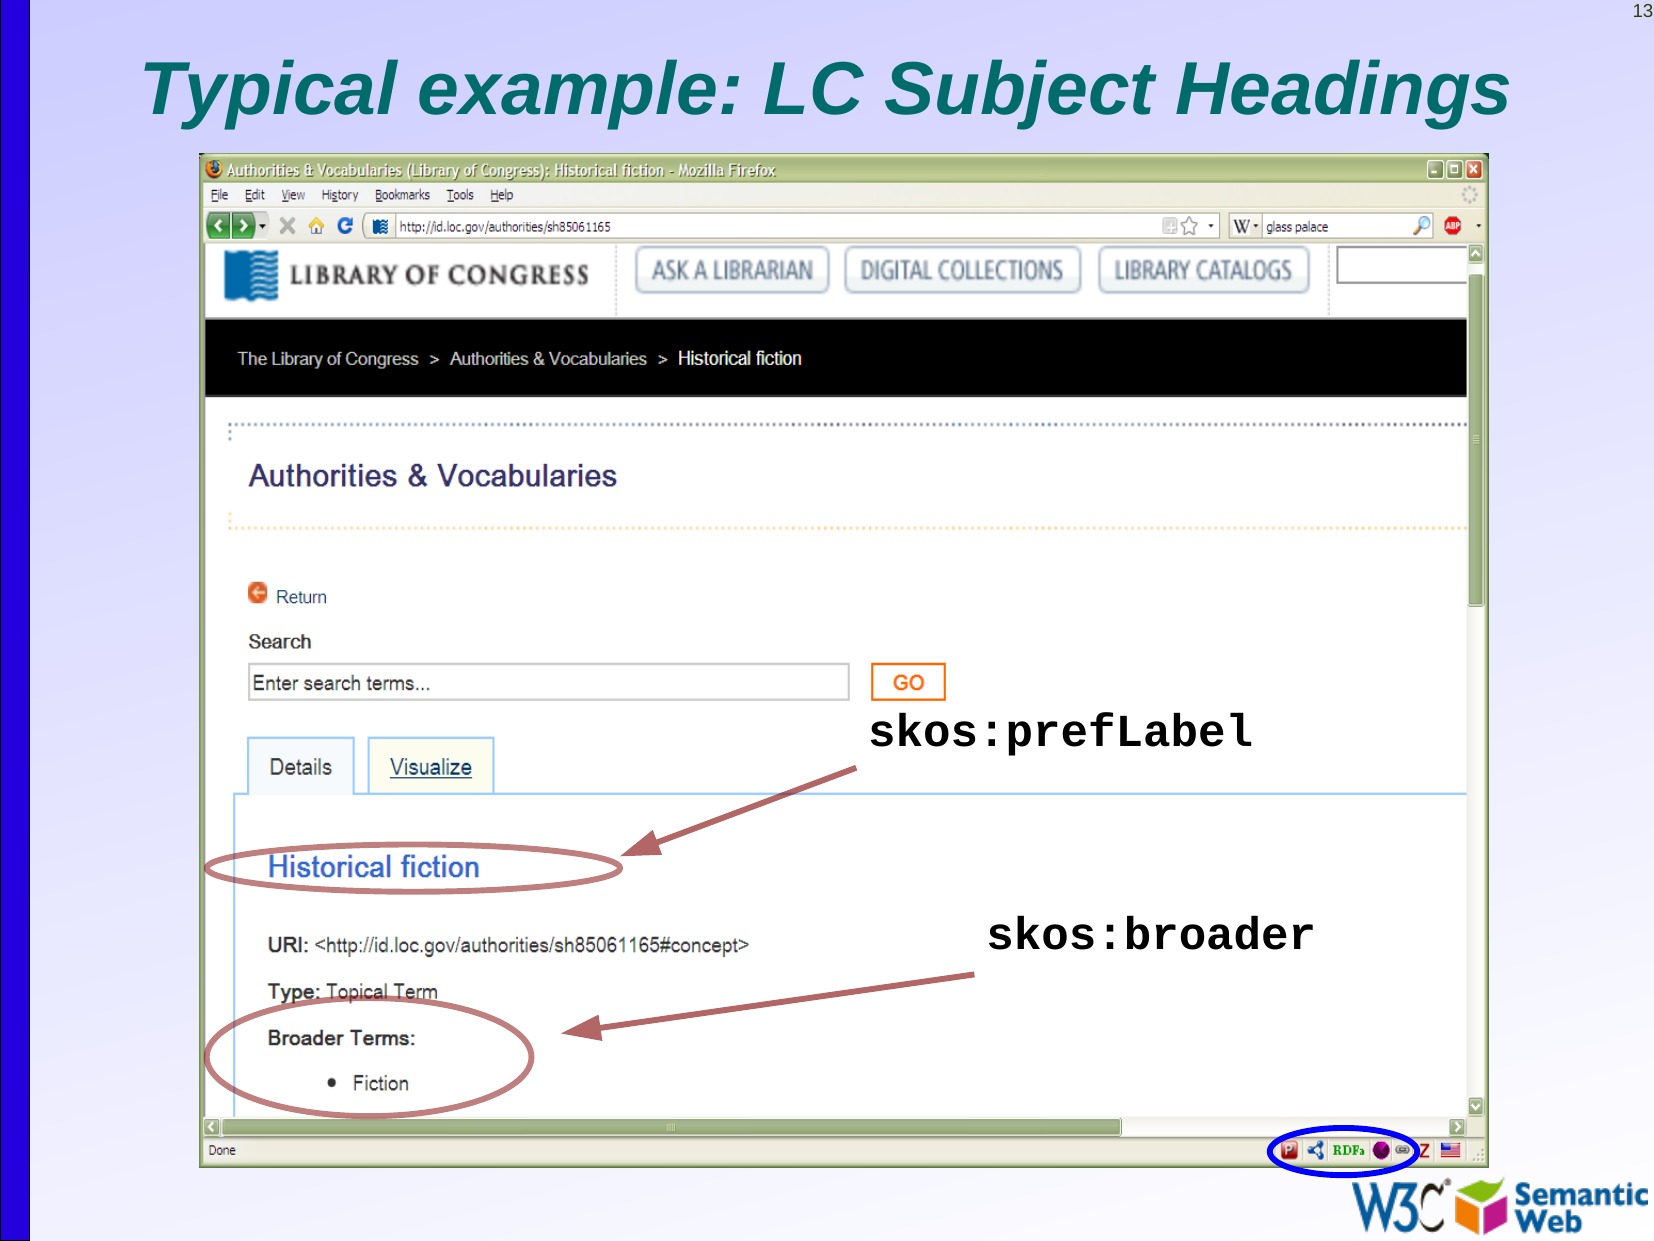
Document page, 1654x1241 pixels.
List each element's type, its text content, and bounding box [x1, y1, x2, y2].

picture [199, 153, 1489, 1169]
text_box skos:broader [986, 911, 1418, 964]
title Typical example: LC Subject Headings [0, 20, 1654, 154]
picture [1352, 1175, 1648, 1235]
text_box skos:prefLabel [868, 708, 1300, 761]
picture [1273, 1131, 1414, 1169]
